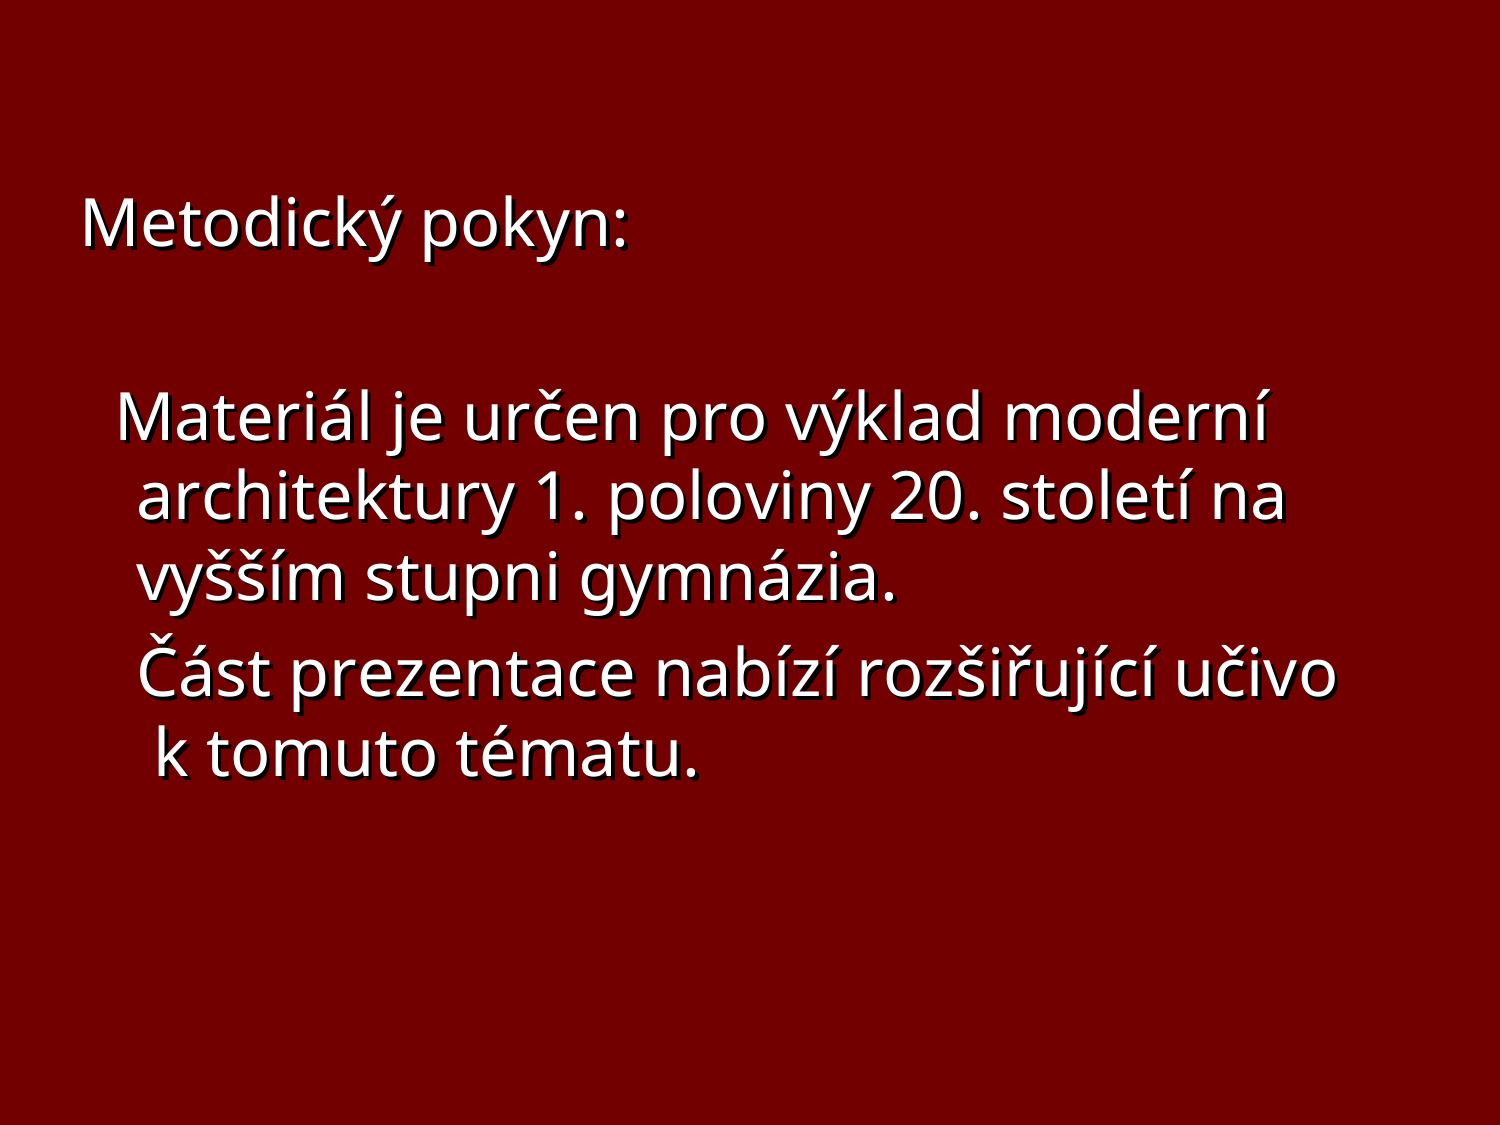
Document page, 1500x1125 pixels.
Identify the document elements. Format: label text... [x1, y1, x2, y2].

list Metodický pokyn: Materiál je určen pro výklad moderní architektury 1. poloviny 20. století na vyšším stupni gymnázia. Část prezentace nabízí rozšiřující učivo k tomuto tématu. [64, 172, 1415, 991]
